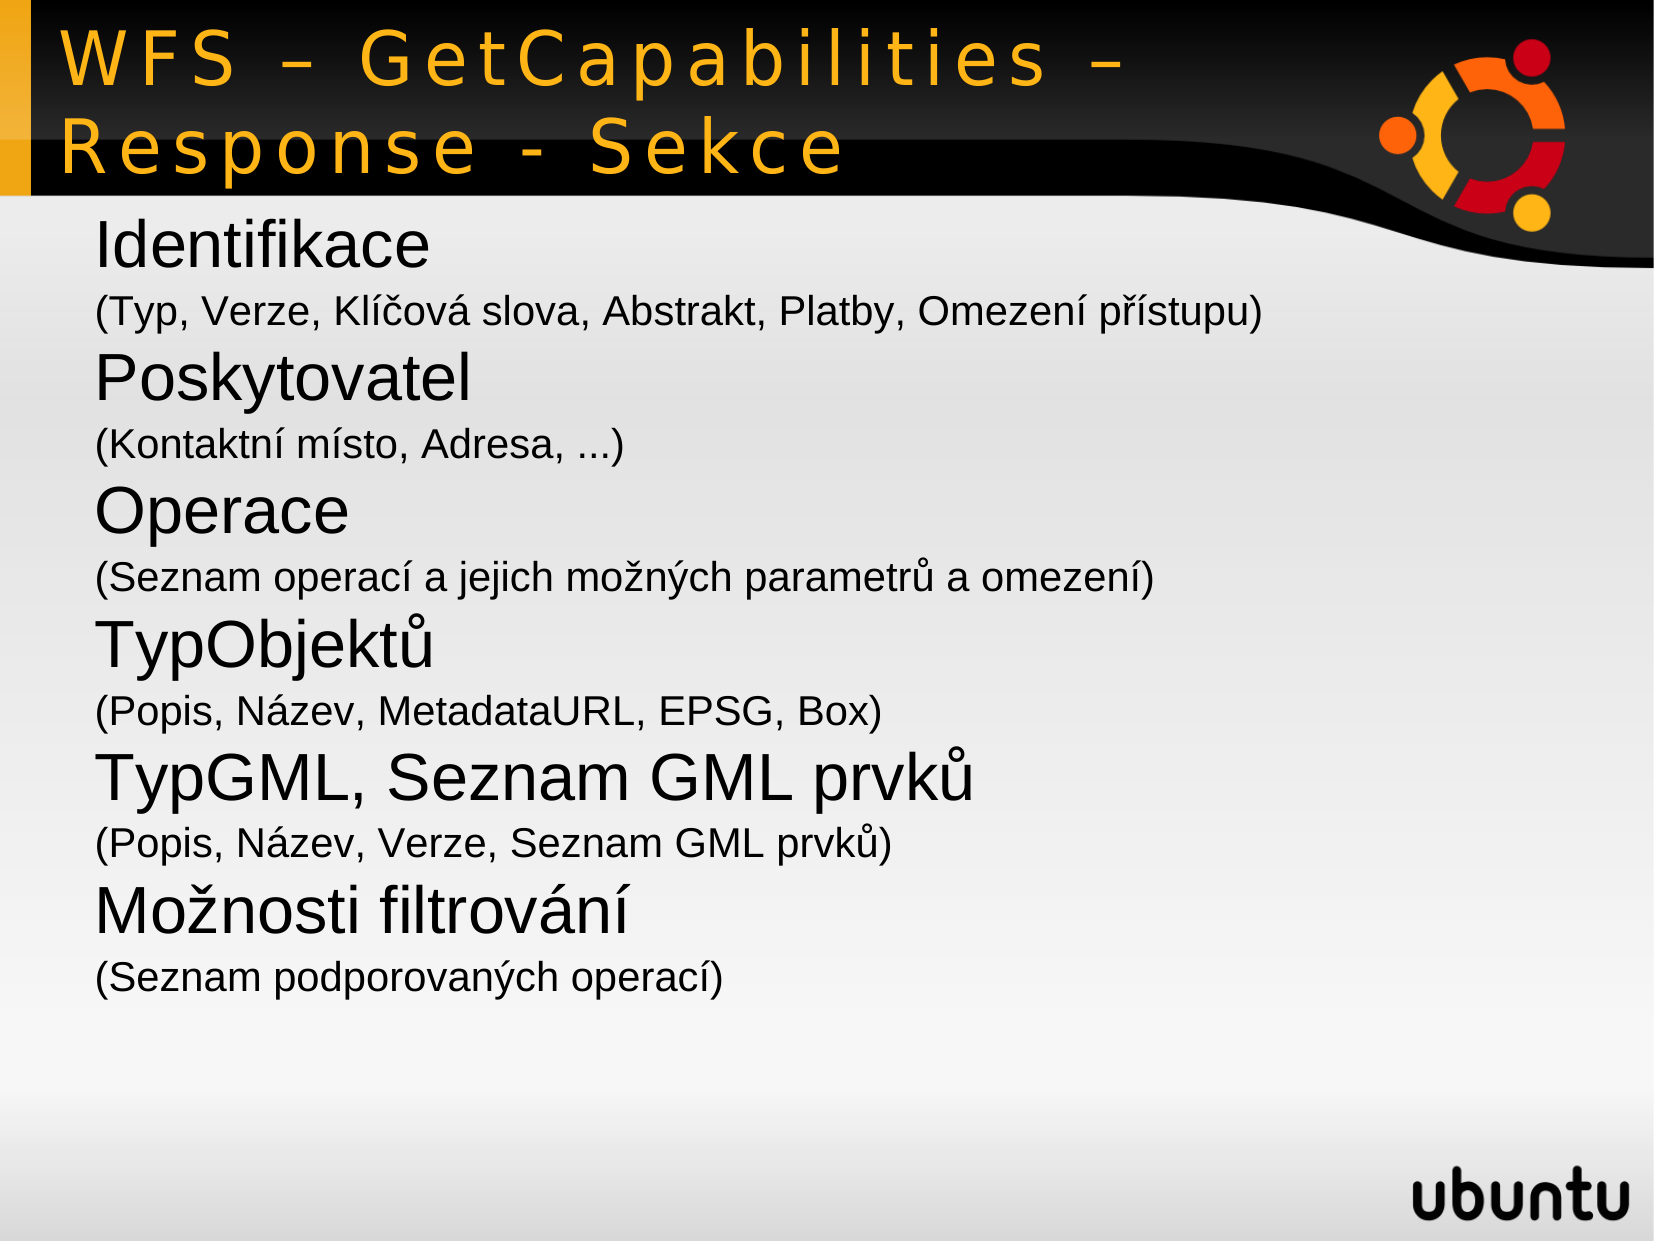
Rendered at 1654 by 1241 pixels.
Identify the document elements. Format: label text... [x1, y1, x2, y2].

title WFS – GetCapabilities – Response - Sekce [59, 16, 1270, 191]
picture [0, 0, 1654, 1241]
list Identifikace (Typ, Verze, Klíčová slova, Abstrakt, Platby, Omezení přístupu) Poskytovatel (Kontaktní místo, Adresa, ...) Operace (Seznam operací a jejich možných parametrů a omezení) TypObjektů (Popis, Název, MetadataURL, EPSG, Box) TypGML, Seznam GML prvků (Popis, Název, Verze, Seznam GML prvků) Možnosti filtrování (Seznam podporovaných operací) [76, 207, 1565, 1241]
